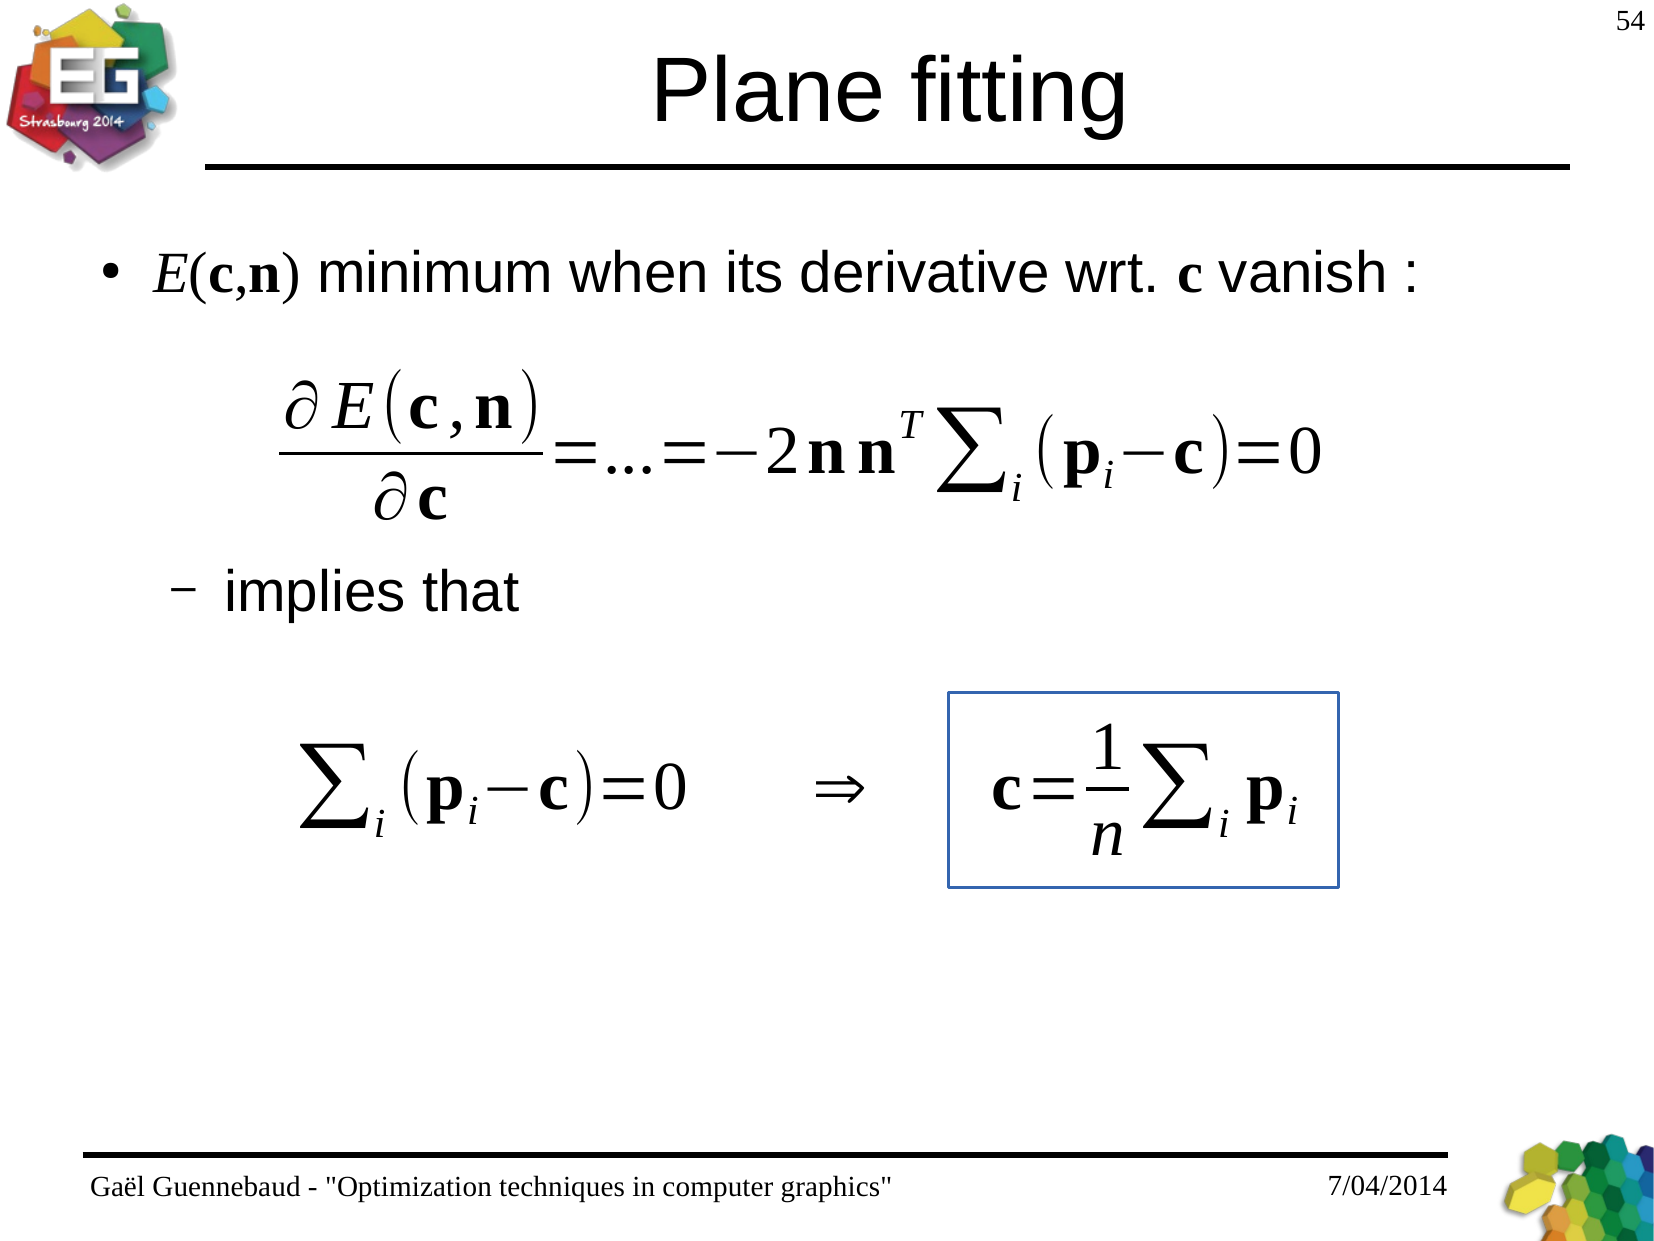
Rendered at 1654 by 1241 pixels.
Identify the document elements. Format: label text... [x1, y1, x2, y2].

chart [950, 708, 1306, 871]
list E(c,n) minimum when its derivative wrt. c vanish : implies that [82, 240, 1571, 1126]
chart [288, 708, 947, 871]
picture [1499, 1128, 1654, 1241]
chart [268, 365, 1332, 535]
picture [0, 0, 180, 180]
title Plane fitting [210, 31, 1571, 148]
